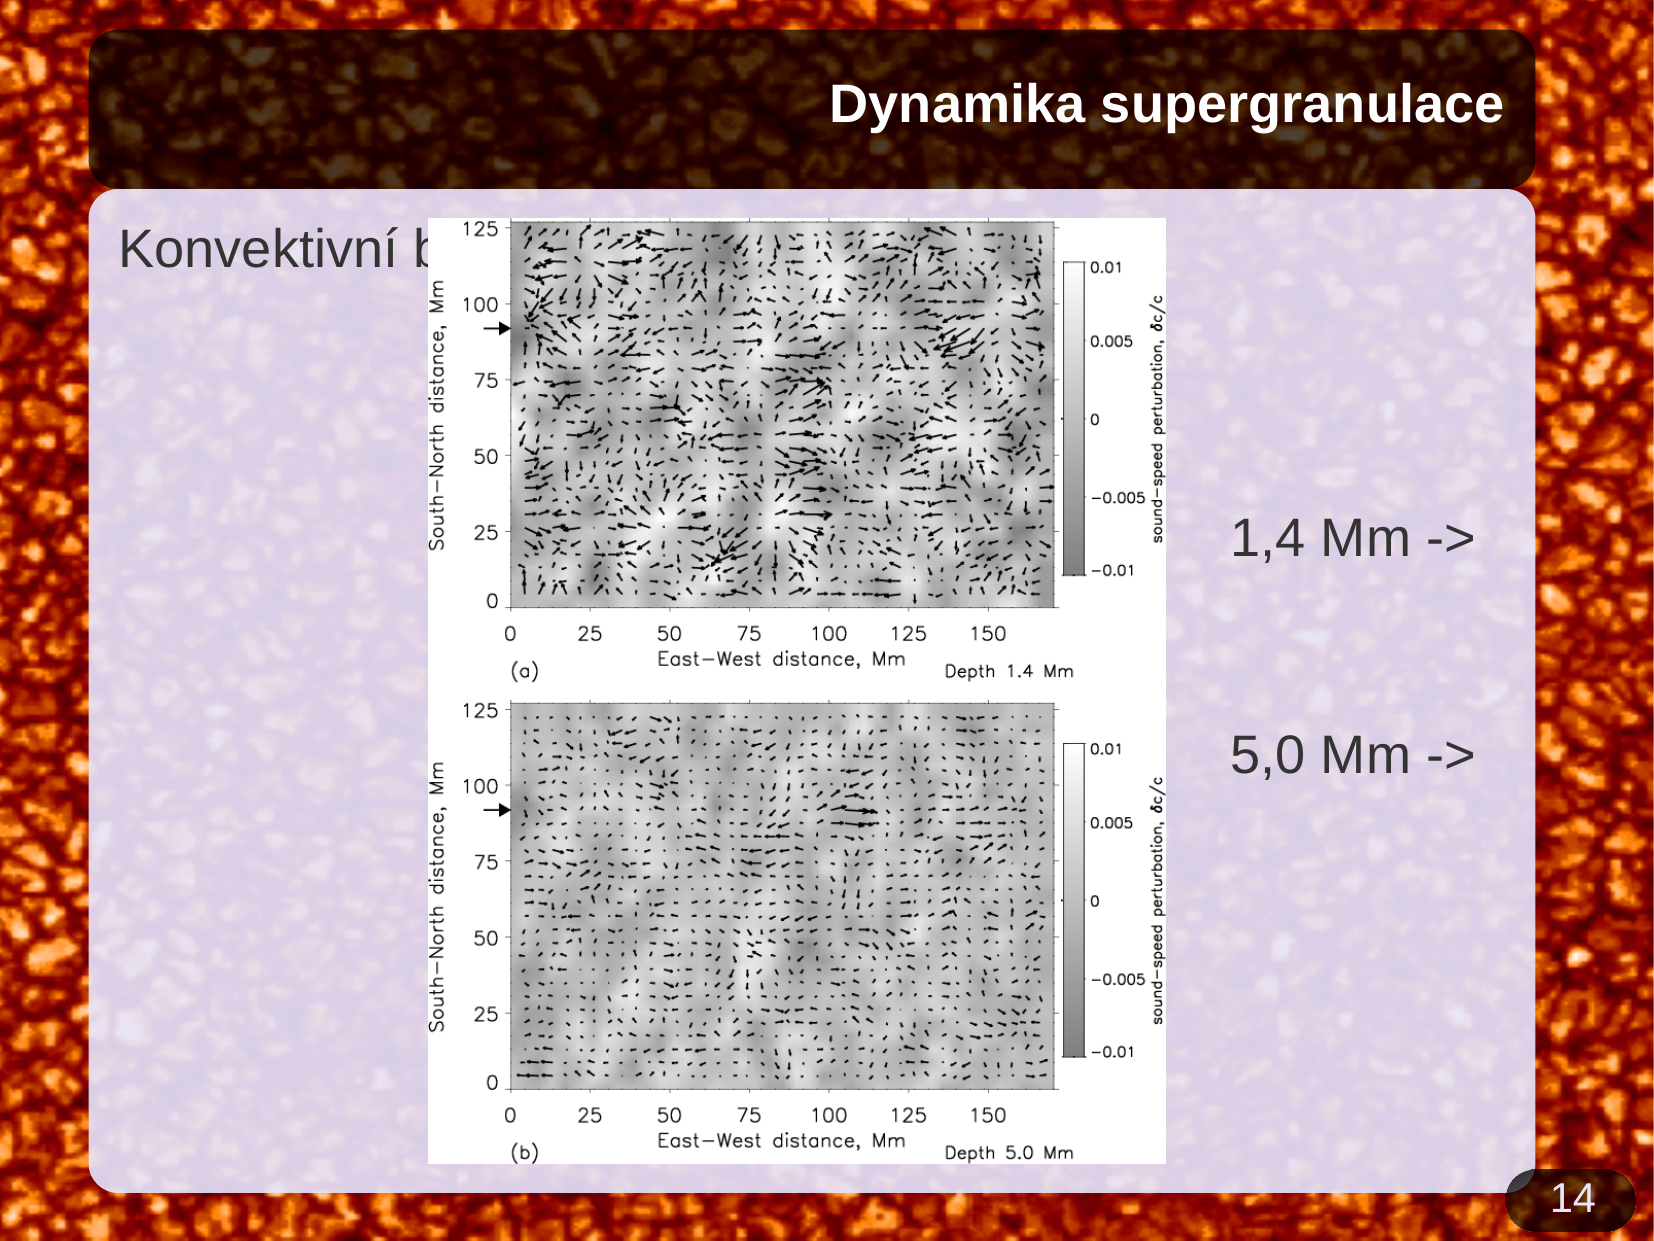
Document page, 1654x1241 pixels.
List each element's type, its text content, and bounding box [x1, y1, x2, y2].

list Konvektivní buňky 1,4 Mm -> 5,0 Mm -> [118, 218, 324, 1164]
title Dynamika supergranulace [118, 59, 1506, 148]
picture [0, 0, 1654, 1241]
